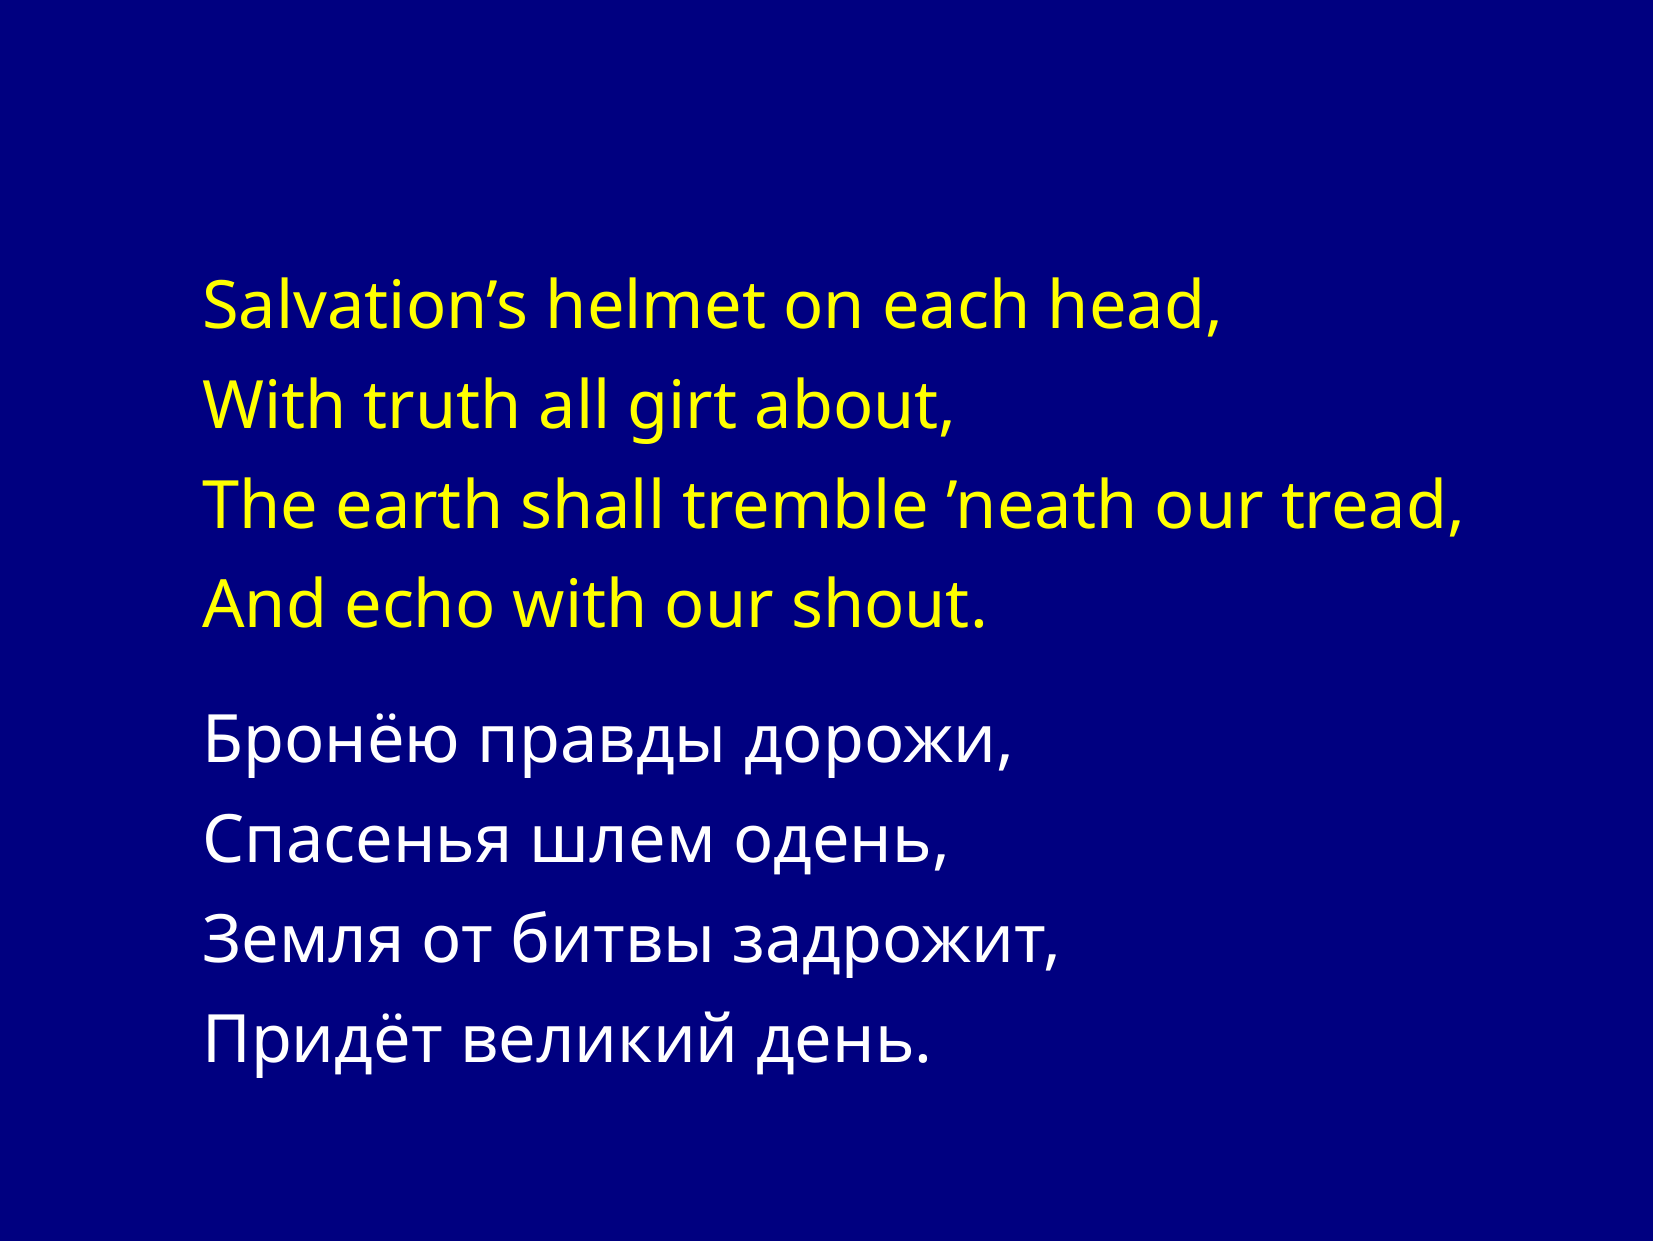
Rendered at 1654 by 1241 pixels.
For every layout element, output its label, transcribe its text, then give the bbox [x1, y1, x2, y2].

text_box Salvation’s helmet on each head, With truth all girt about, The earth shall tremble ’neath our tread, And echo with our shout. [75, 150, 1653, 638]
text_box Бронёю правды дорожи, Спасенья шлем одень, Земля от битвы задрожит, Придёт великий день. [75, 675, 1576, 1163]
